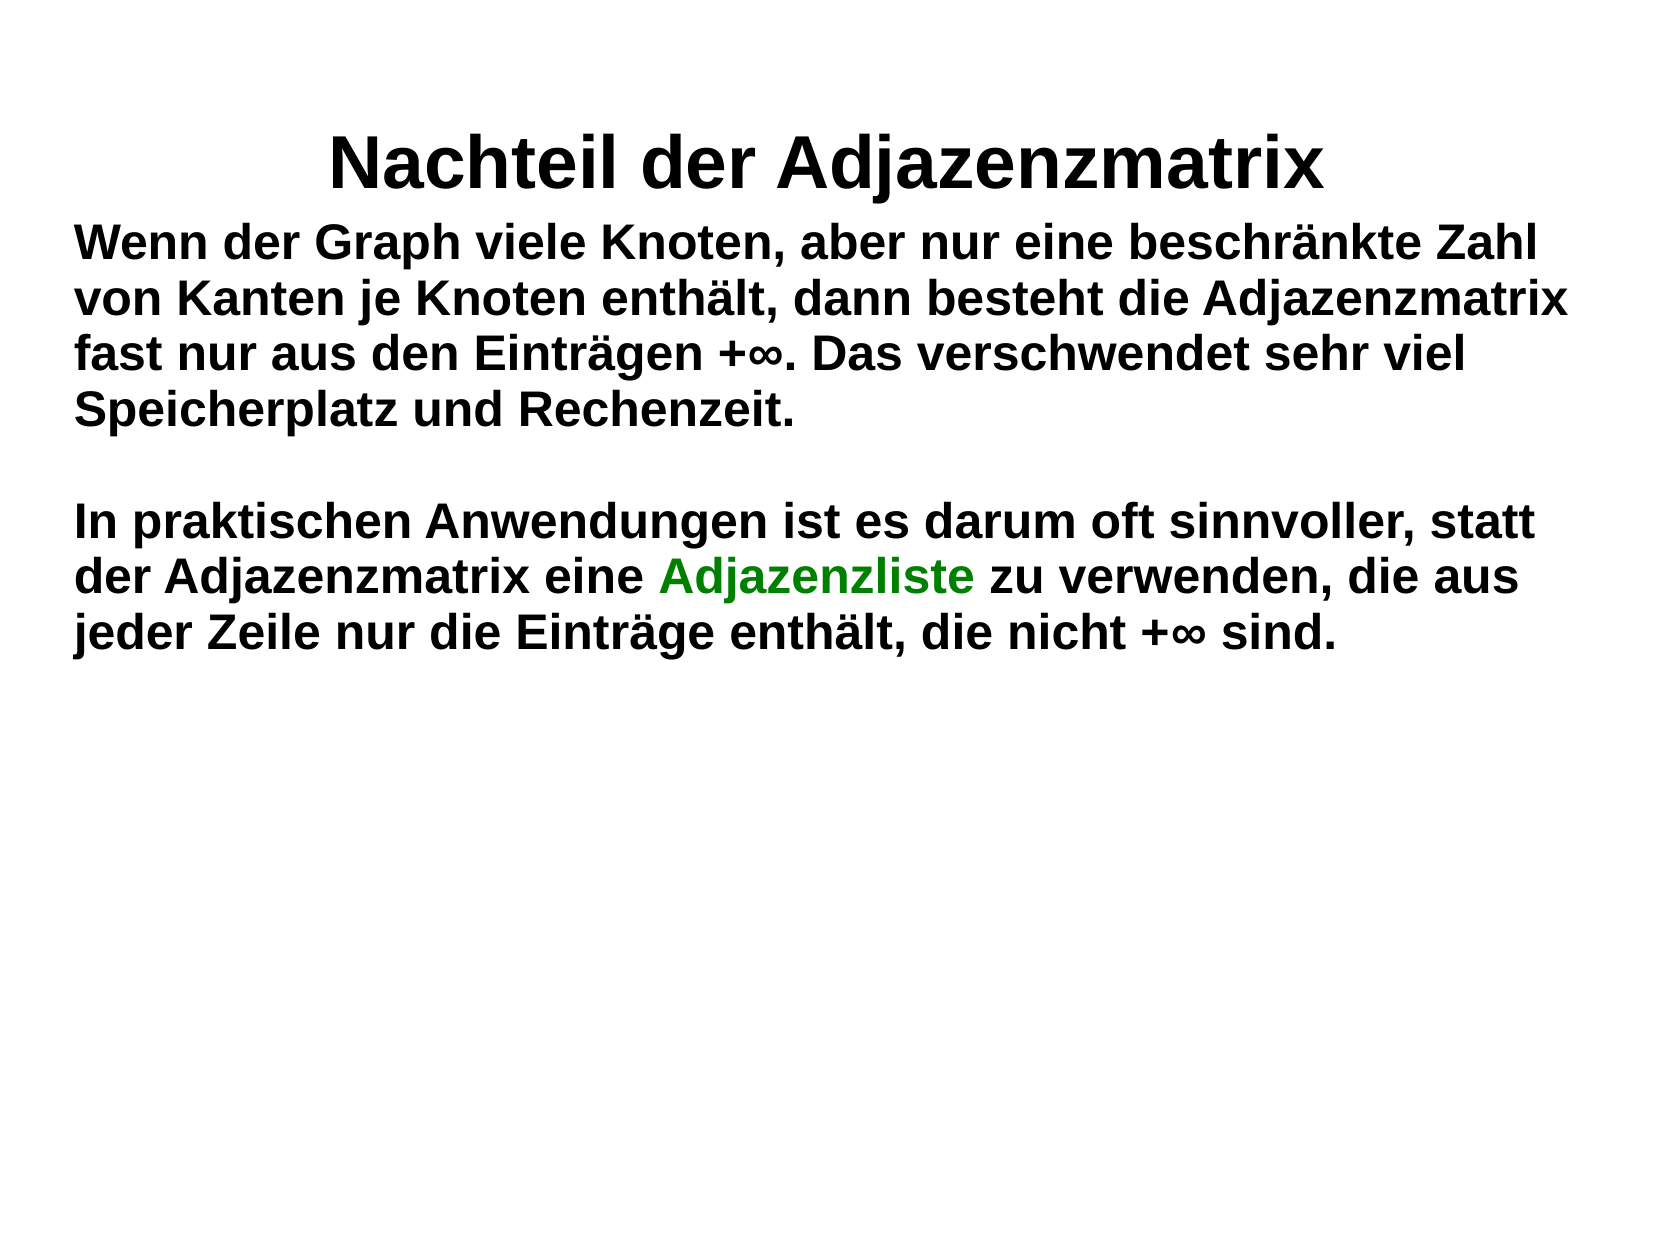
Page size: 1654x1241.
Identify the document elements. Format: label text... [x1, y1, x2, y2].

text_box Wenn der Graph viele Knoten, aber nur eine beschränkte Zahl von Kanten je Knoten enthält, dann besteht die Adjazenzmatrix fast nur aus den Einträgen +∞. Das verschwendet sehr viel Speicherplatz und Rechenzeit. In praktischen Anwendungen ist es darum oft sinnvoller, statt der Adjazenzmatrix eine Adjazenzliste zu verwenden, die aus jeder Zeile nur die Einträge enthält, die nicht +∞ sind. [59, 206, 1595, 678]
title Nachteil der Adjazenzmatrix [88, 88, 1565, 206]
